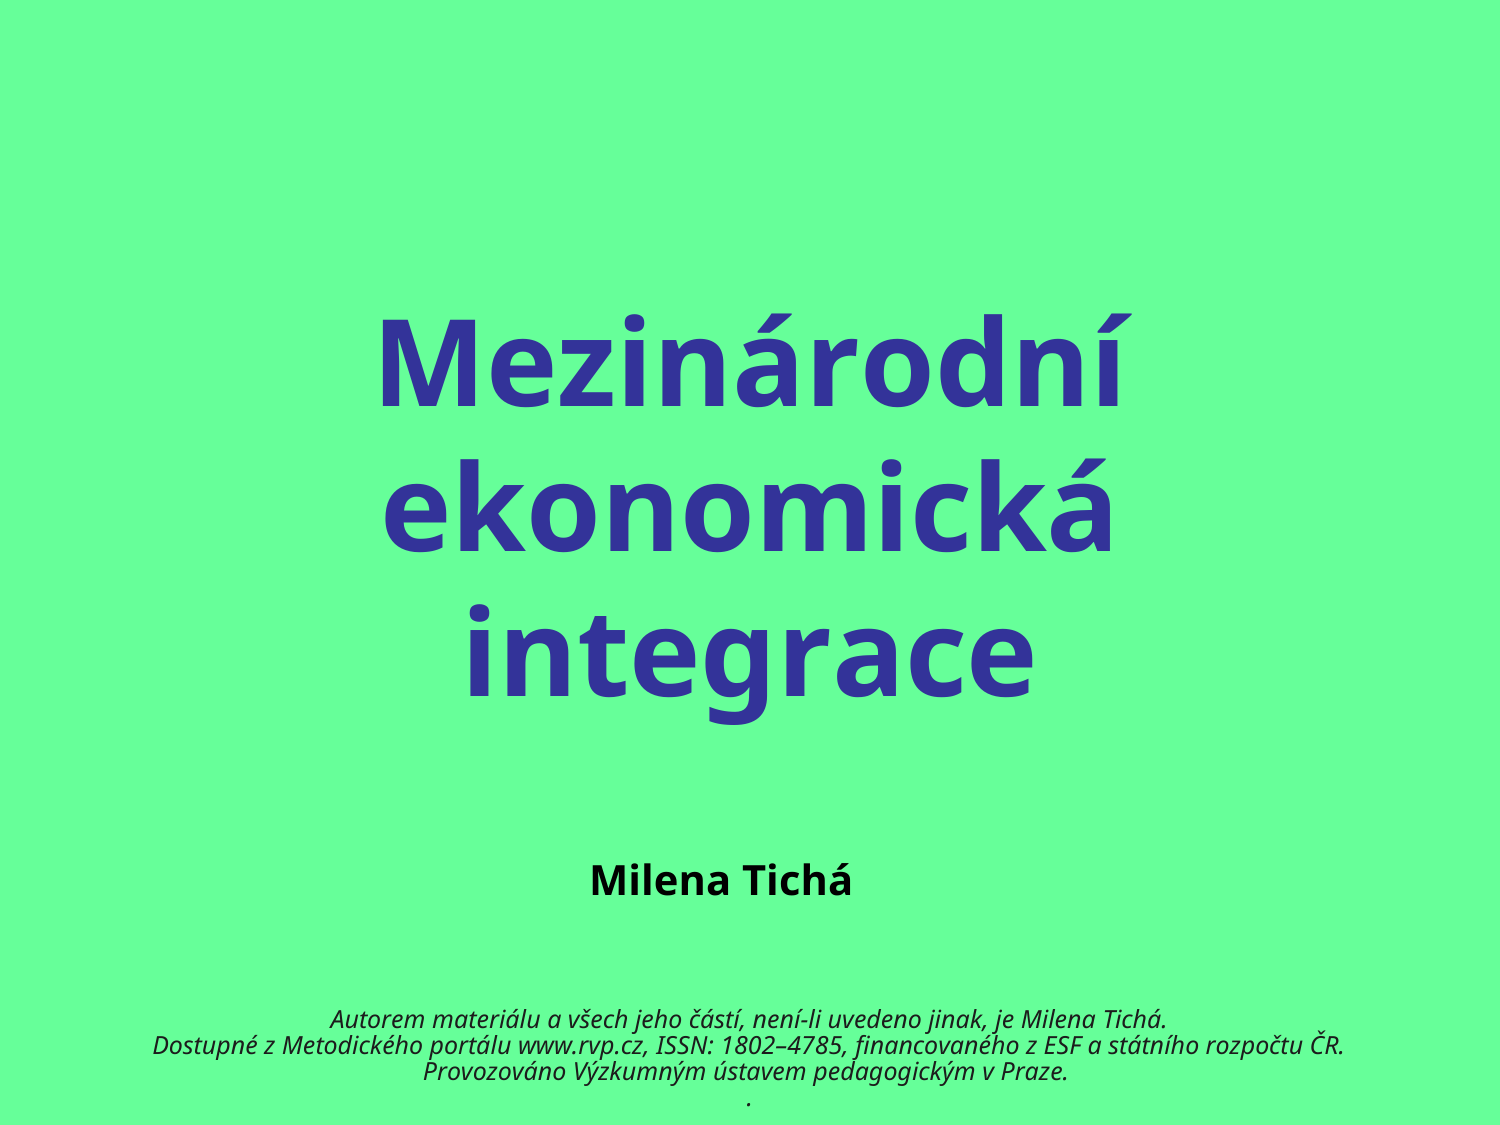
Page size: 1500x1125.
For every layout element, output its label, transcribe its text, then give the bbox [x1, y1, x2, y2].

title Mezinárodní ekonomická integrace [147, 160, 1353, 728]
text_box Autorem materiálu a všech jeho částí, není-li uvedeno jinak, je Milena Tichá. Dostupné z Metodického portálu www.rvp.cz, ISSN: 1802–4785, financovaného z ESF a státního rozpočtu ČR. Provozováno Výzkumným ústavem pedagogickým v Praze. . [0, 1042, 1500, 1103]
text_box Milena Tichá [537, 846, 869, 912]
